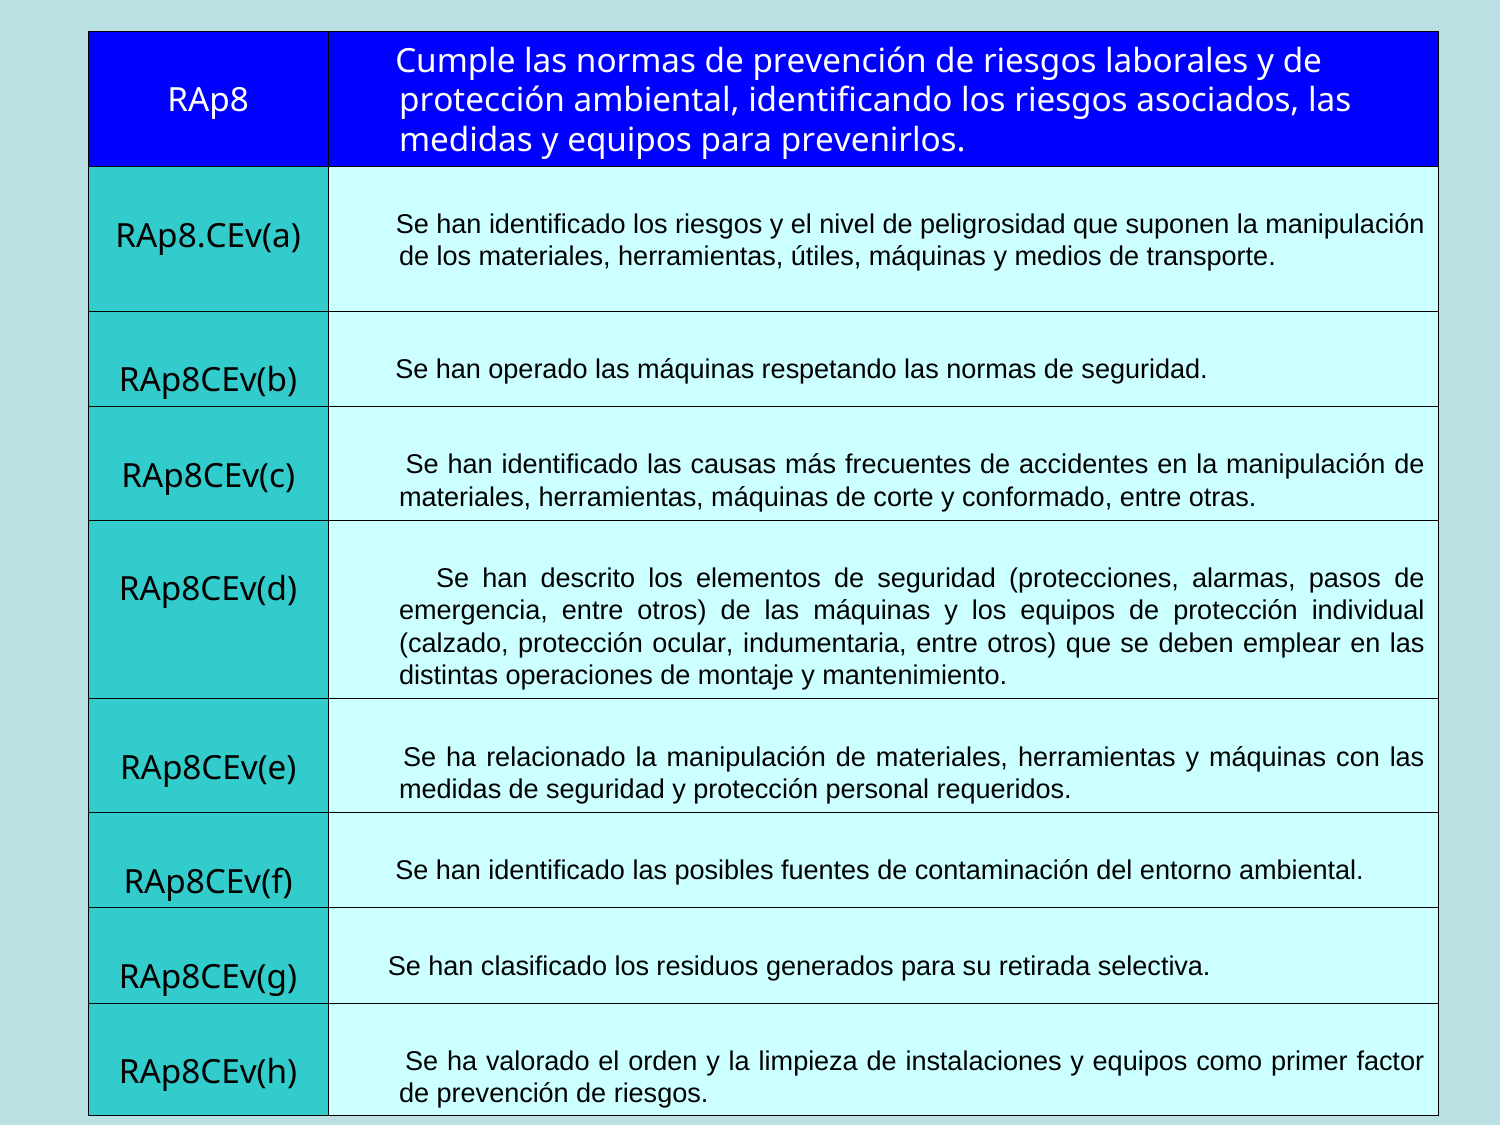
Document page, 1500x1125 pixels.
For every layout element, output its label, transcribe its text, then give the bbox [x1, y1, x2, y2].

table_cell RAp8CEv(c) [89, 407, 328, 520]
table_header RAp8 [89, 32, 328, 166]
table_cell Se ha valorado el orden y la limpieza de instalaciones y equipos como primer factor de prevención de riesgos. [329, 1004, 1438, 1115]
table_cell Se han identificado las posibles fuentes de contaminación del entorno ambiental. [329, 813, 1438, 907]
table_cell Se han operado las máquinas respetando las normas de seguridad. [329, 312, 1438, 406]
table_cell RAp8CEv(b) [89, 312, 328, 406]
table_cell Se han descrito los elementos de seguridad (protecciones, alarmas, pasos de emergencia, entre otros) de las máquinas y los equipos de protección individual (calzado, protección ocular, indumentaria, entre otros) que se deben emplear en las distintas operaciones de montaje y mantenimiento. [329, 521, 1438, 698]
table_cell Se han clasificado los residuos generados para su retirada selectiva. [329, 908, 1438, 1003]
table_header Cumple las normas de prevención de riesgos laborales y de protección ambiental, identificando los riesgos asociados, las medidas y equipos para prevenirlos. [329, 32, 1438, 166]
table_cell RAp8CEv(f) [89, 813, 328, 907]
table_cell Se han identificado las causas más frecuentes de accidentes en la manipulación de materiales, herramientas, máquinas de corte y conformado, entre otras. [329, 407, 1438, 520]
table_cell RAp8CEv(e) [89, 699, 328, 812]
table_cell RAp8CEv(g) [89, 908, 328, 1003]
table_cell RAp8CEv(h) [89, 1004, 328, 1115]
table_cell Se ha relacionado la manipulación de materiales, herramientas y máquinas con las medidas de seguridad y protección personal requeridos. [329, 699, 1438, 812]
table_cell RAp8.CEv(a) [89, 167, 328, 311]
table_cell Se han identificado los riesgos y el nivel de peligrosidad que suponen la manipulación de los materiales, herramientas, útiles, máquinas y medios de transporte. [329, 167, 1438, 311]
table_cell RAp8CEv(d) [89, 521, 328, 698]
